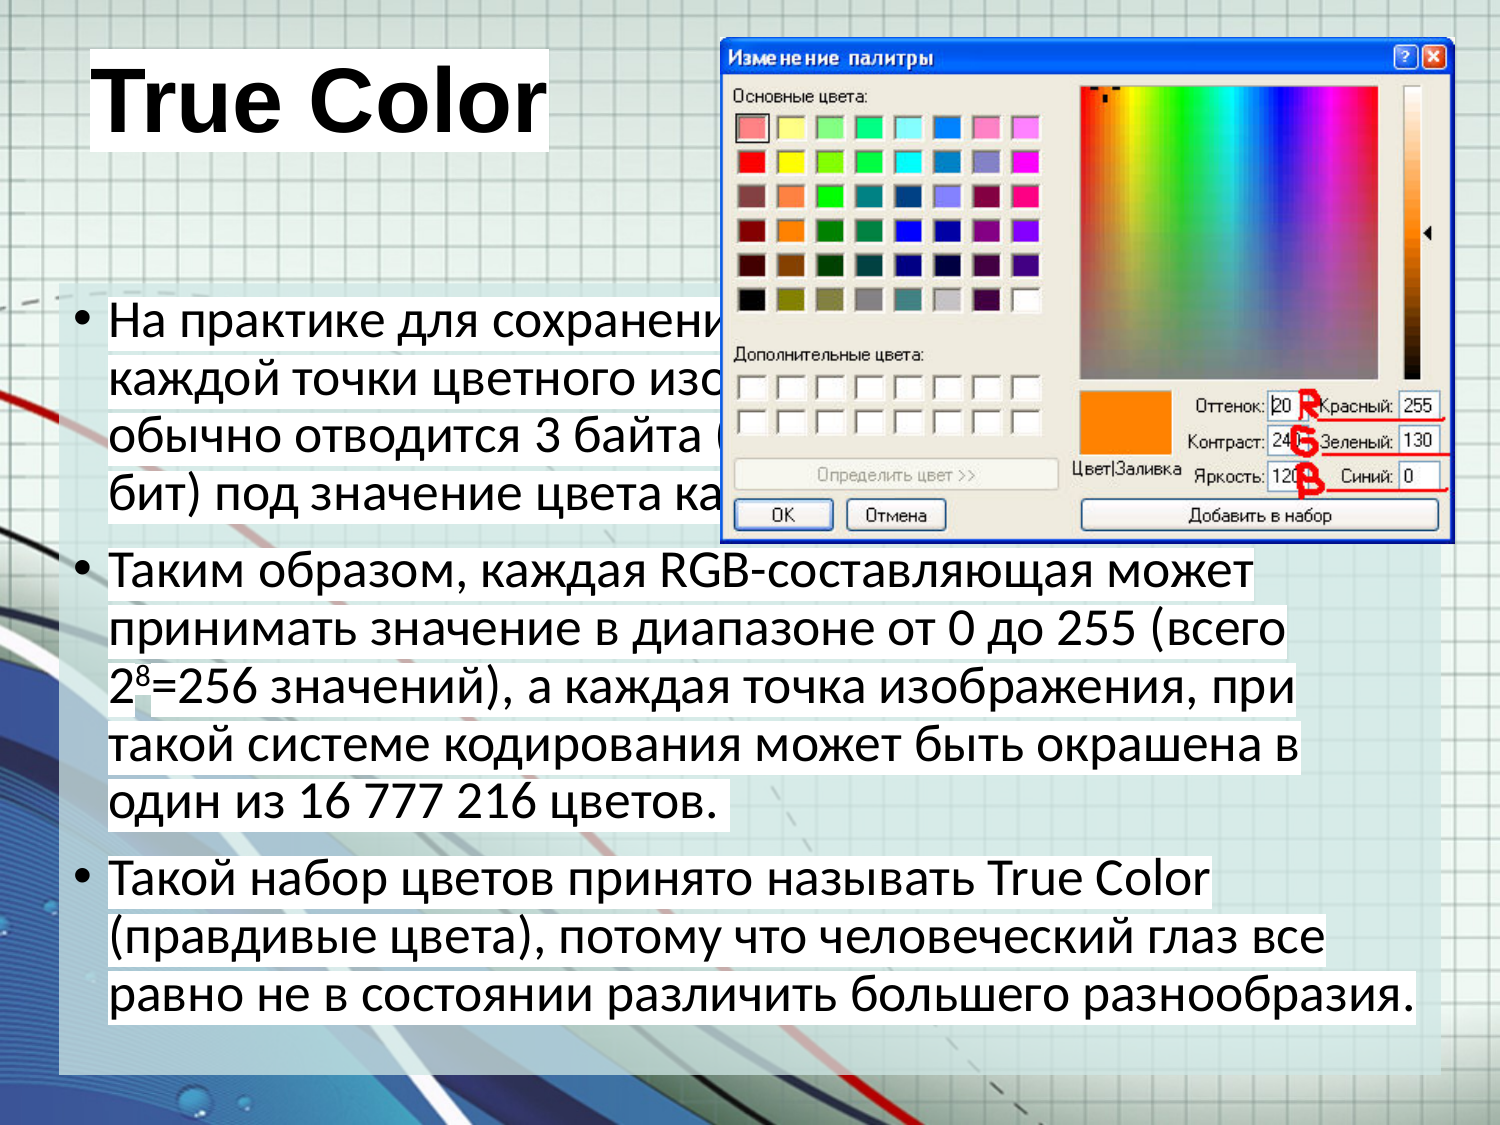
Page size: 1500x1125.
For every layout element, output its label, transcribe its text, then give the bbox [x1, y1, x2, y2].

title True Color [75, 45, 720, 233]
picture [0, 0, 1500, 1125]
list На практике для сохранения информации о цвете каждой точки цветного изображения в модели RGB обычно отводится 3 байта (т.е. 24 бита) - по 1 байту (8 бит) под значение цвета каждой составляющей. Таким образом, каждая RGB-составляющая может принимать значение в диапазоне от 0 до 255 (всего 28=256 значений), а каждая точка изображения, при такой системе кодирования может быть окрашена в один из 16 777 216 цветов. Такой набор цветов принято называть True Color (правдивые цвета), потому что человеческий глаз все равно не в состоянии различить большего разнообразия. [59, 283, 1441, 1075]
